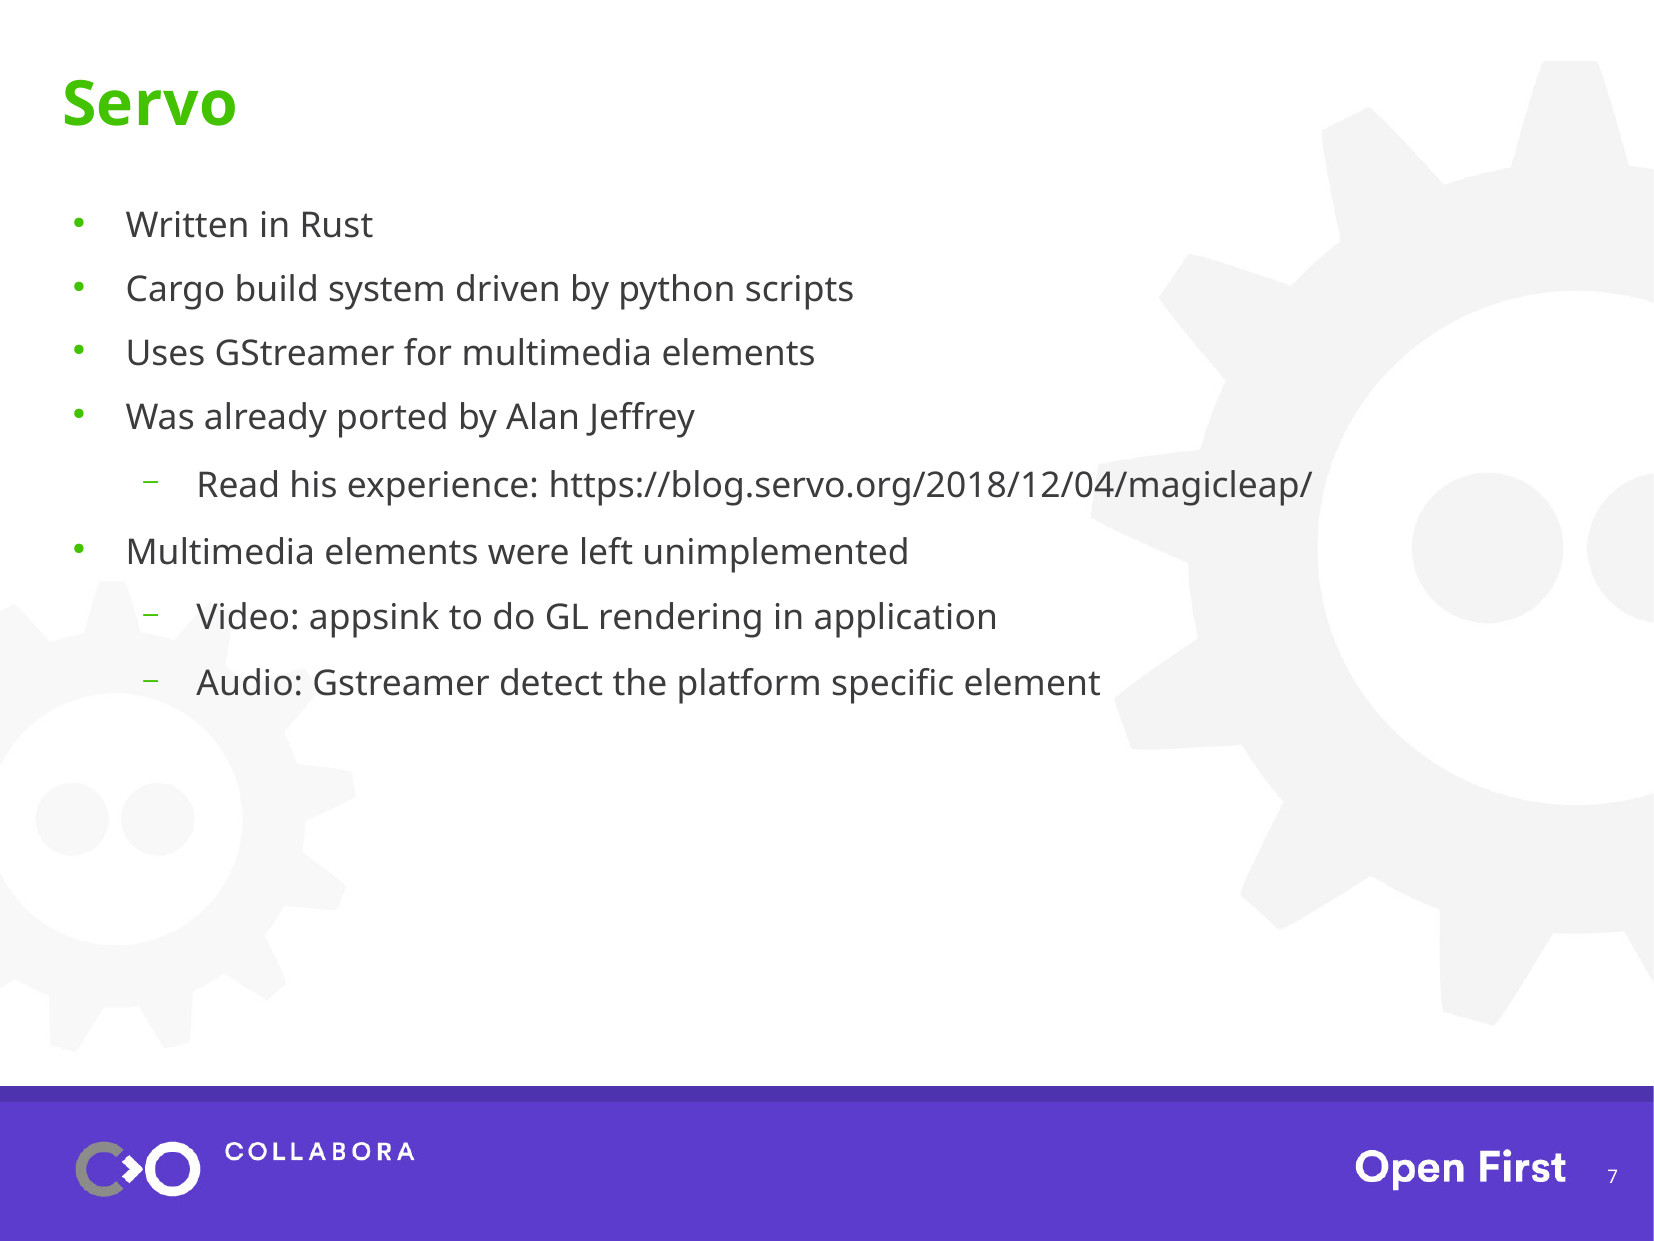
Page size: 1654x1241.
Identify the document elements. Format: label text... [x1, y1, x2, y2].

list Written in Rust Cargo build system driven by python scripts Uses GStreamer for multimedia elements Was already ported by Alan Jeffrey Read his experience: https://blog.servo.org/2018/12/04/magicleap/ Multimedia elements were left unimplemented Video: appsink to do GL rendering in application Audio: Gstreamer detect the platform specific element [54, 181, 1630, 859]
title Servo [62, 62, 1638, 138]
picture [0, 0, 1654, 1241]
